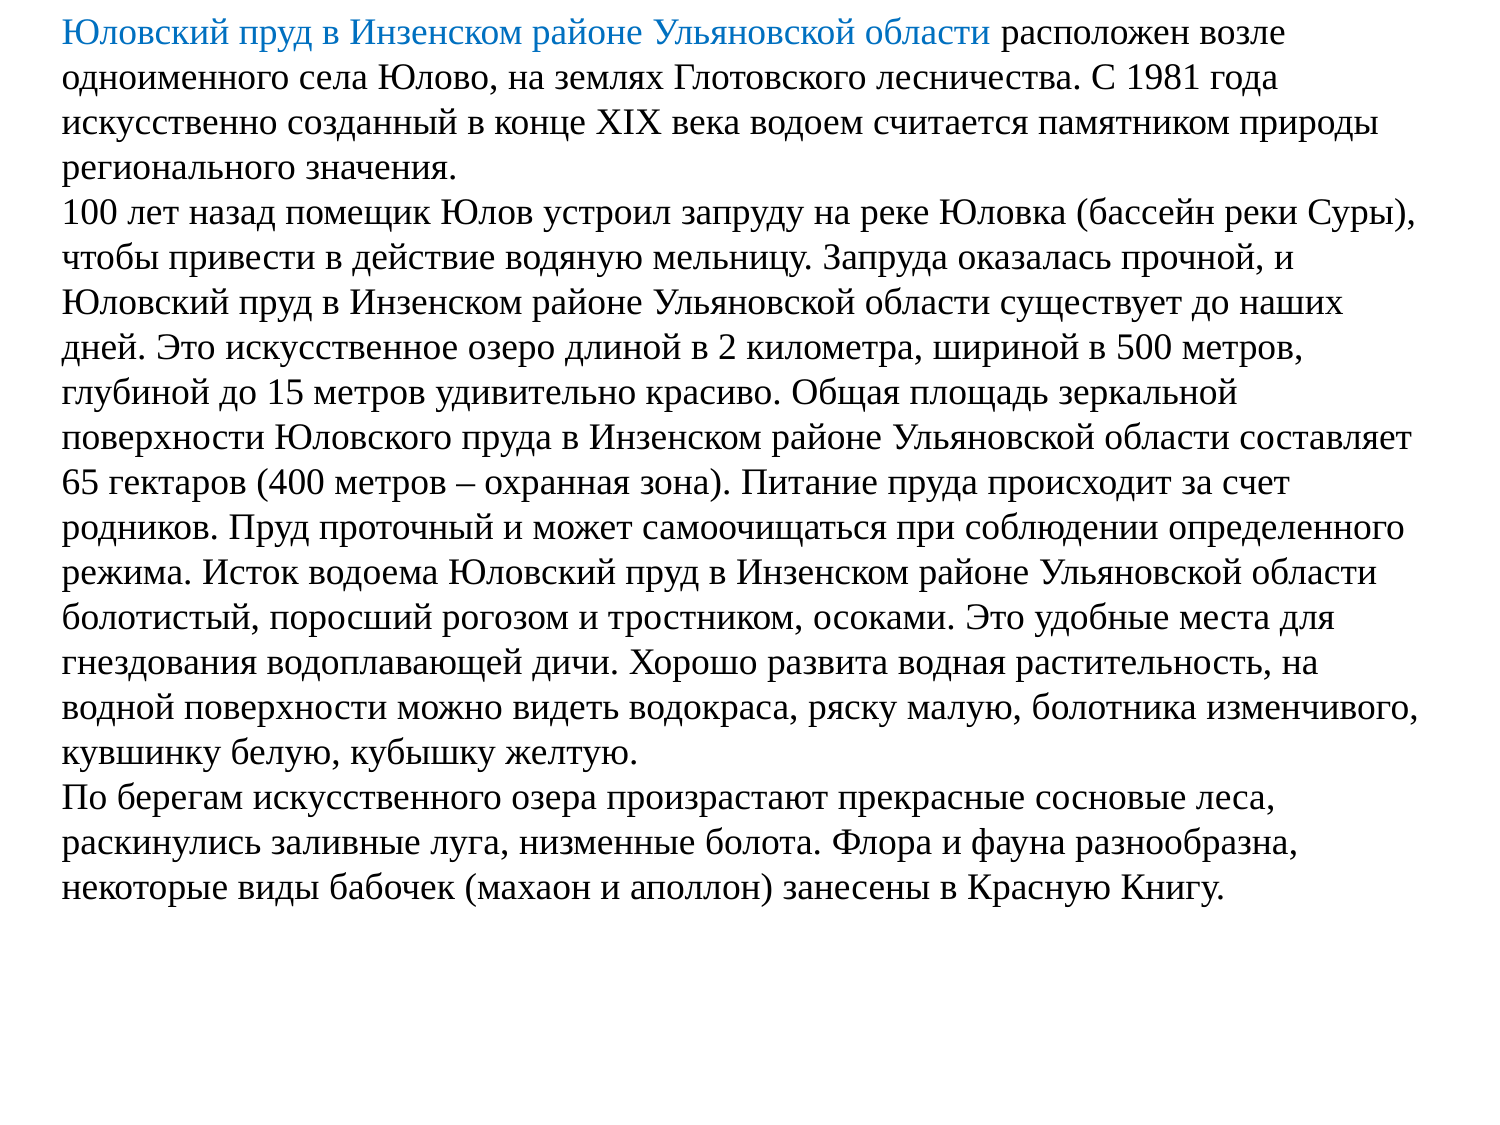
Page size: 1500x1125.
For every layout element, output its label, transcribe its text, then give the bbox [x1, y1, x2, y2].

text_box Юловский пруд в Инзенском районе Ульяновской области расположен возле одноименного села Юлово, на землях Глотовского лесничества. С 1981 года искусственно созданный в конце XIX века водоем считается памятником природы регионального значения. 100 лет назад помещик Юлов устроил запруду на реке Юловка (бассейн реки Суры), чтобы привести в действие водяную мельницу. Запруда оказалась прочной, и Юловский пруд в Инзенском районе Ульяновской области существует до наших дней. Это искусственное озеро длиной в 2 километра, шириной в 500 метров, глубиной до 15 метров удивительно красиво. Общая площадь зеркальной поверхности Юловского пруда в Инзенском районе Ульяновской области составляет 65 гектаров (400 метров – охранная зона). Питание пруда происходит за счет родников. Пруд проточный и может самоочищаться при соблюдении определенного режима. Исток водоема Юловский пруд в Инзенском районе Ульяновской области болотистый, поросший рогозом и тростником, осоками. Это удобные места для гнездования водоплавающей дичи. Хорошо развита водная растительность, на водной поверхности можно видеть водокраса, ряску малую, болотника изменчивого, кувшинку белую, кубышку желтую. По берегам искусственного озера произрастают прекрасные сосновые леса, раскинулись заливные луга, низменные болота. Флора и фауна разнообразна, некоторые виды бабочек (махаон и аполлон) занесены в Красную Книгу. [46, 0, 1454, 915]
